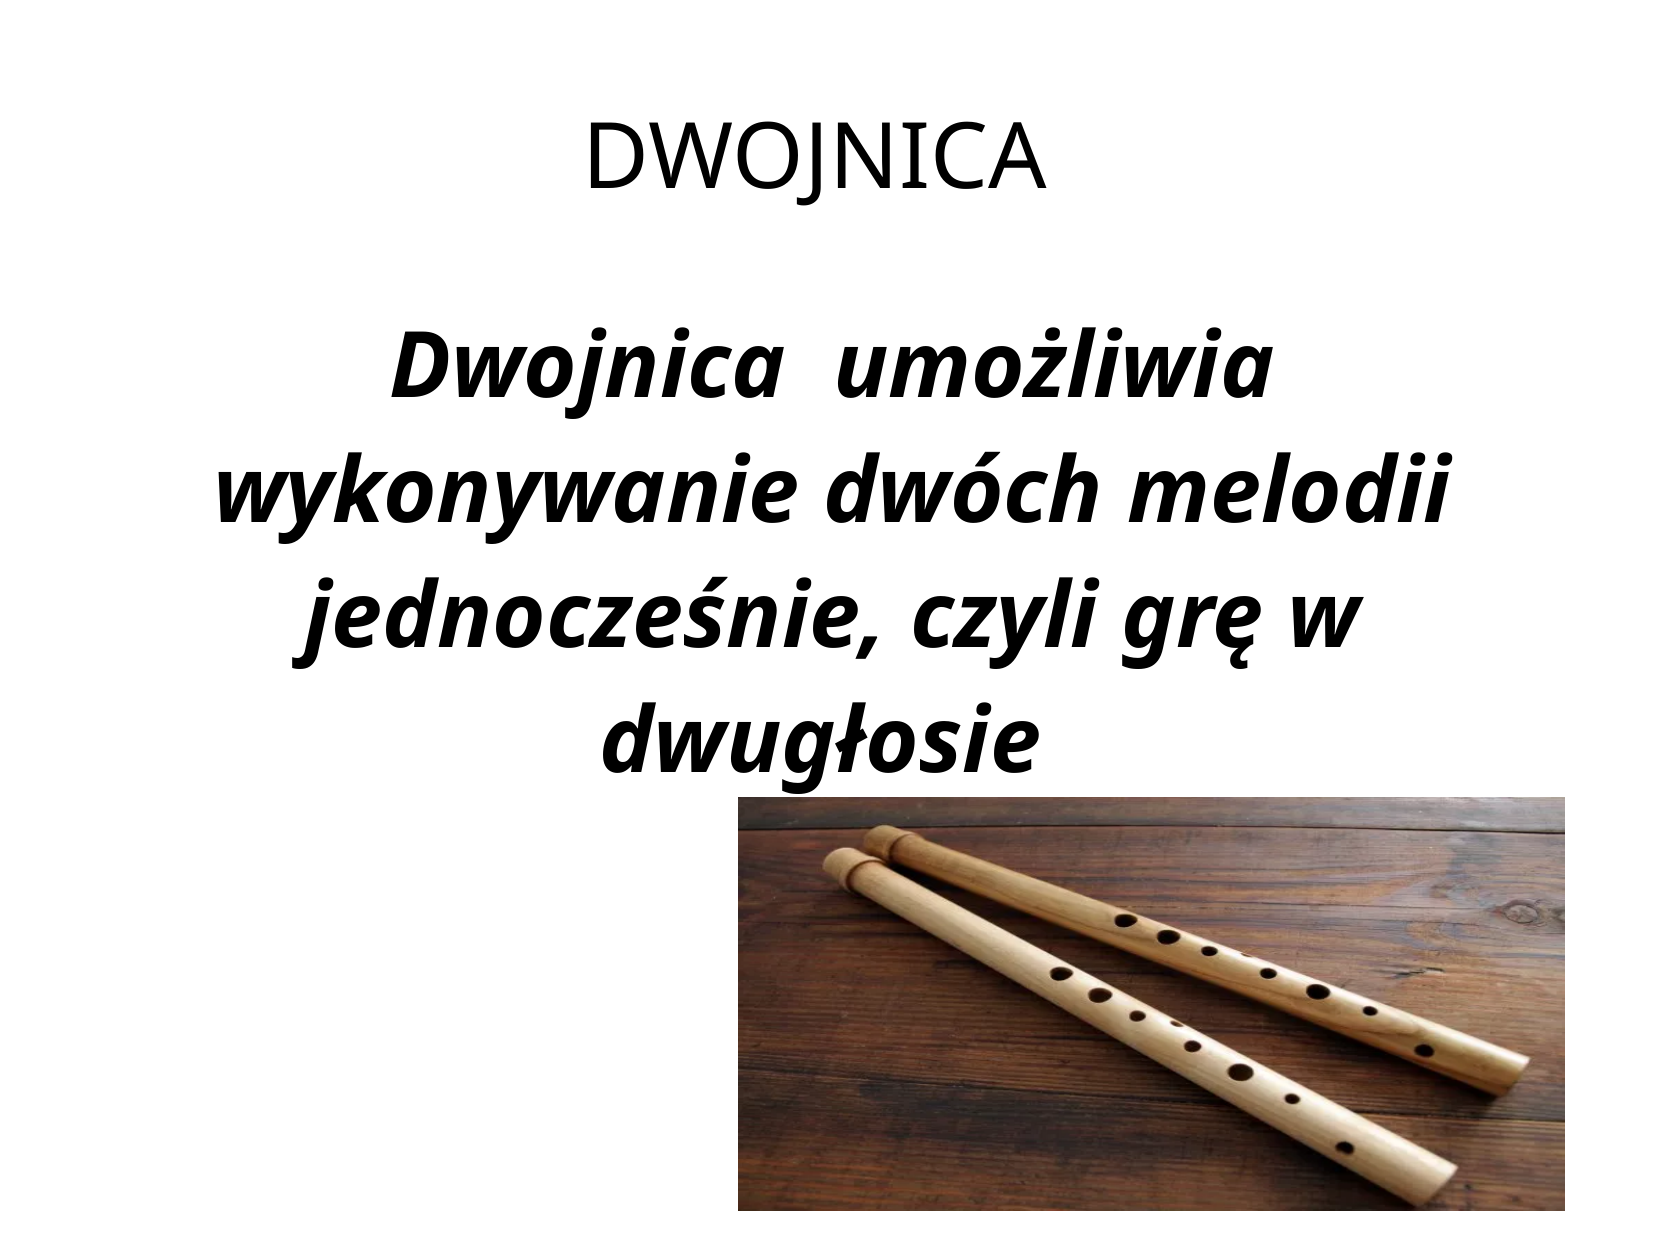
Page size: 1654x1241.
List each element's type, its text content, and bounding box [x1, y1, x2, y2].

picture [738, 797, 1565, 1211]
title DWOJNICA [82, 56, 1571, 250]
subtitle Dwojnica umożliwia wykonywanie dwóch melodii jednocześnie, czyli grę w dwugłosie [88, 147, 1577, 952]
